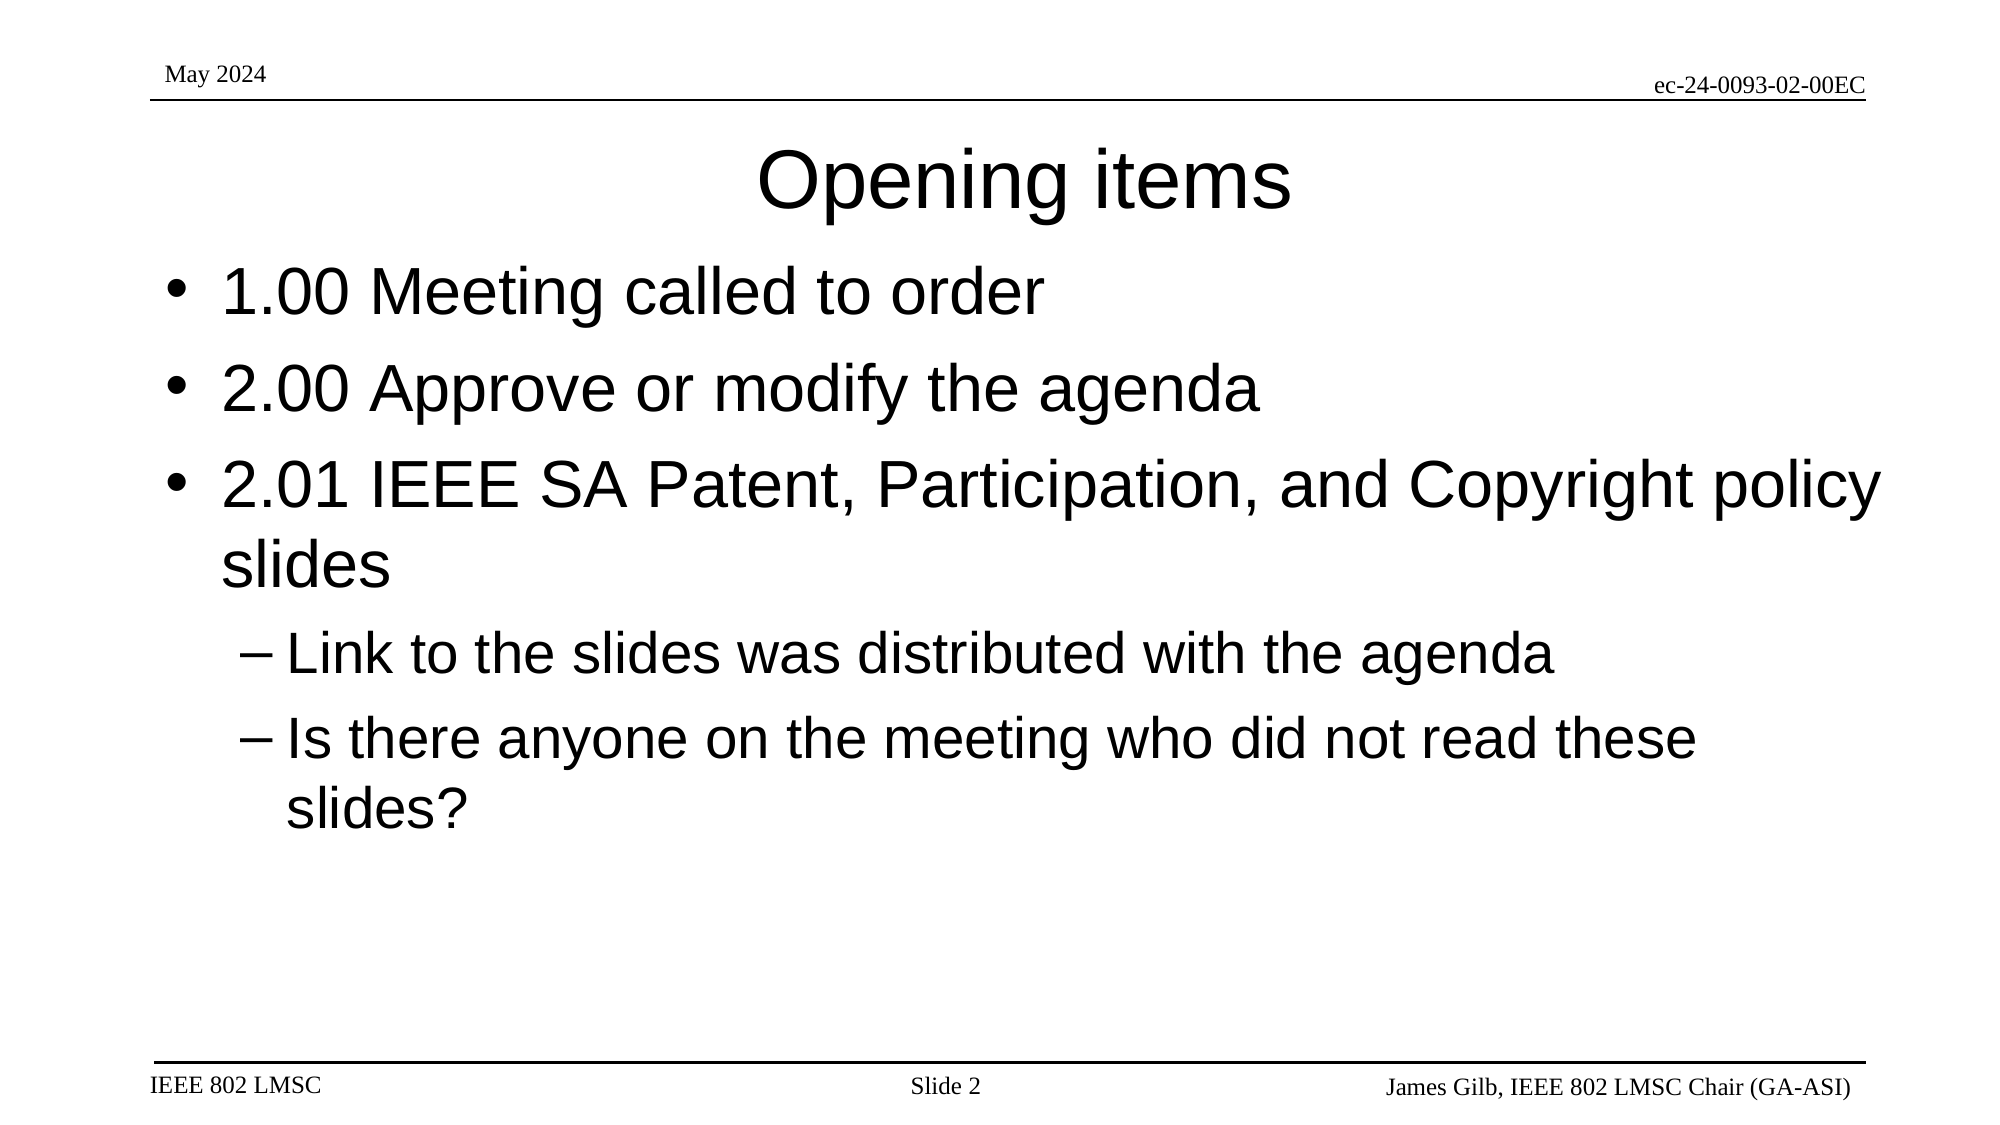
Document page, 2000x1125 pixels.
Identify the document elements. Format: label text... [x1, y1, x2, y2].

title Opening items [149, 112, 1900, 238]
list 1.00 Meeting called to order 2.00 Approve or modify the agenda 2.01 IEEE SA Patent, Participation, and Copyright policy slides Link to the slides was distributed with the agenda Is there anyone on the meeting who did not read these slides? [150, 239, 1900, 1051]
